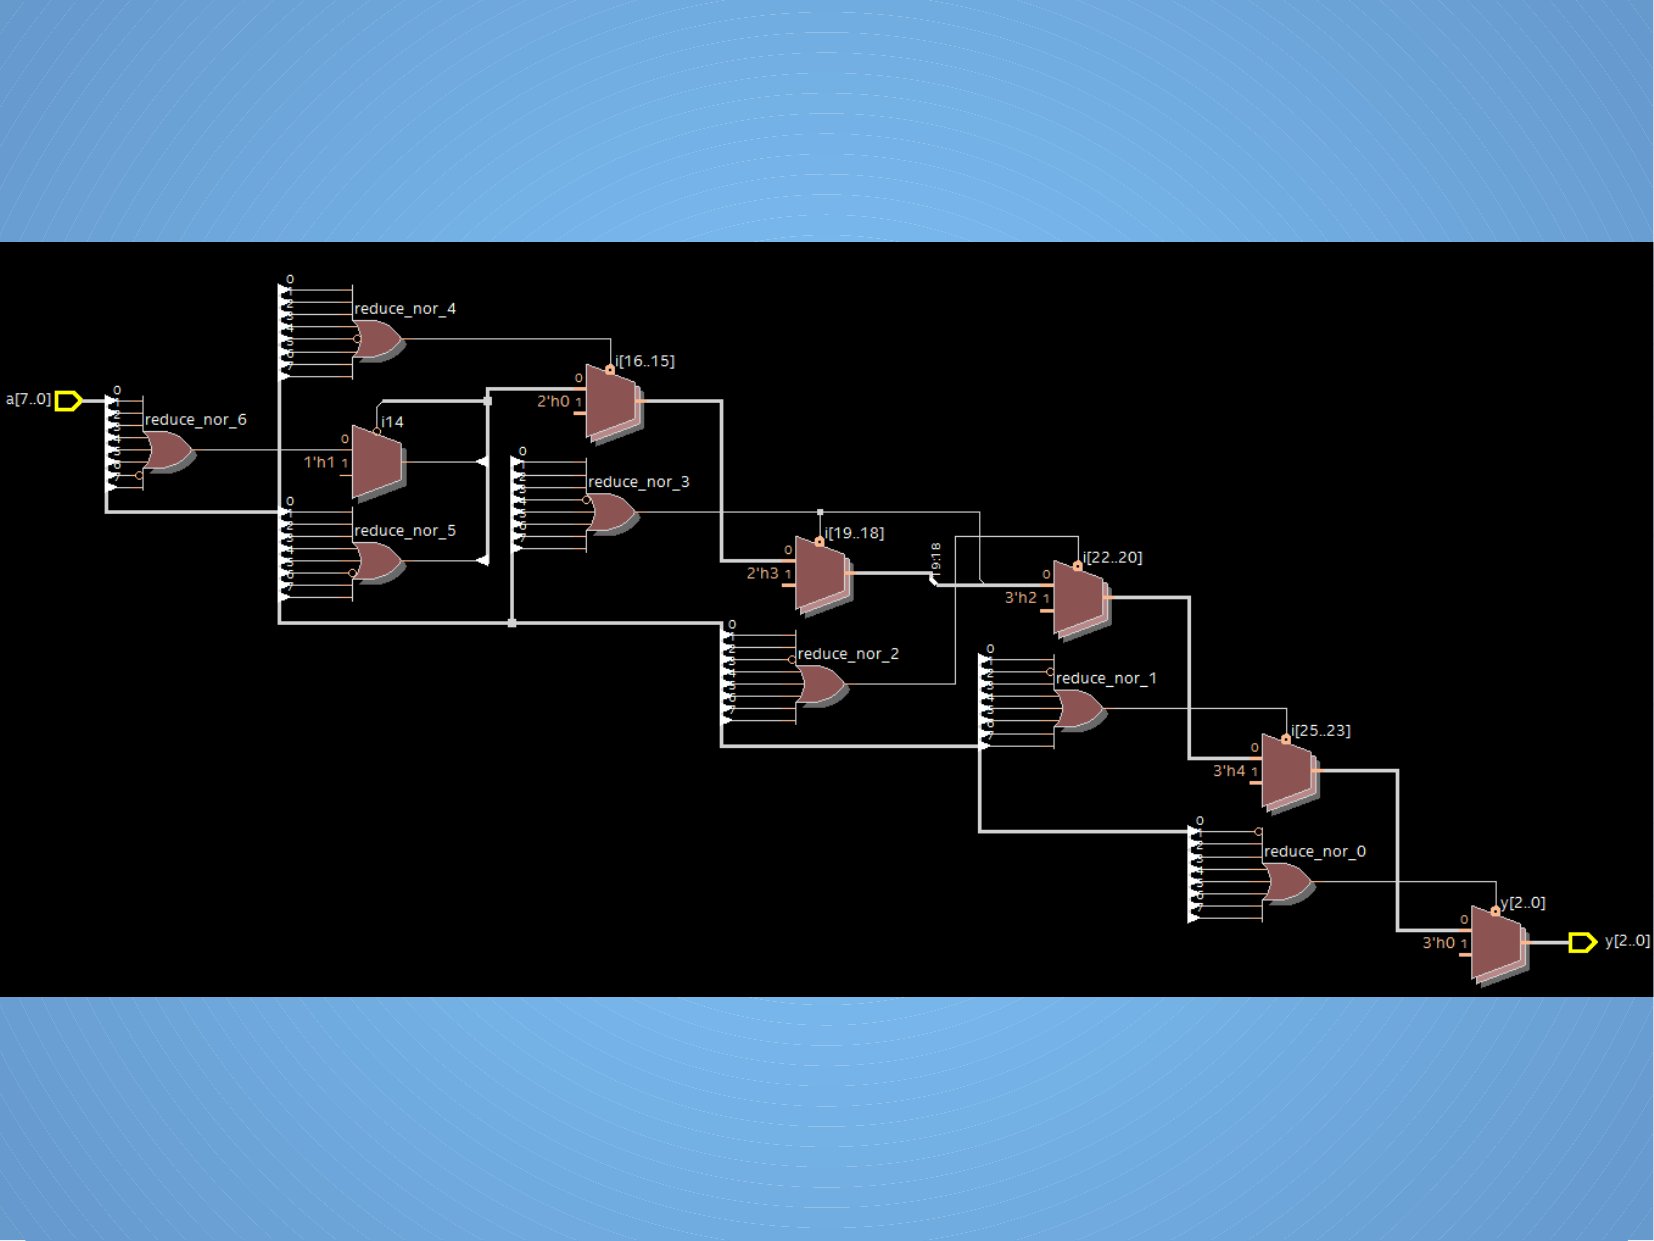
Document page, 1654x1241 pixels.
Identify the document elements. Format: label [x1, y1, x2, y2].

picture [0, 242, 1654, 997]
